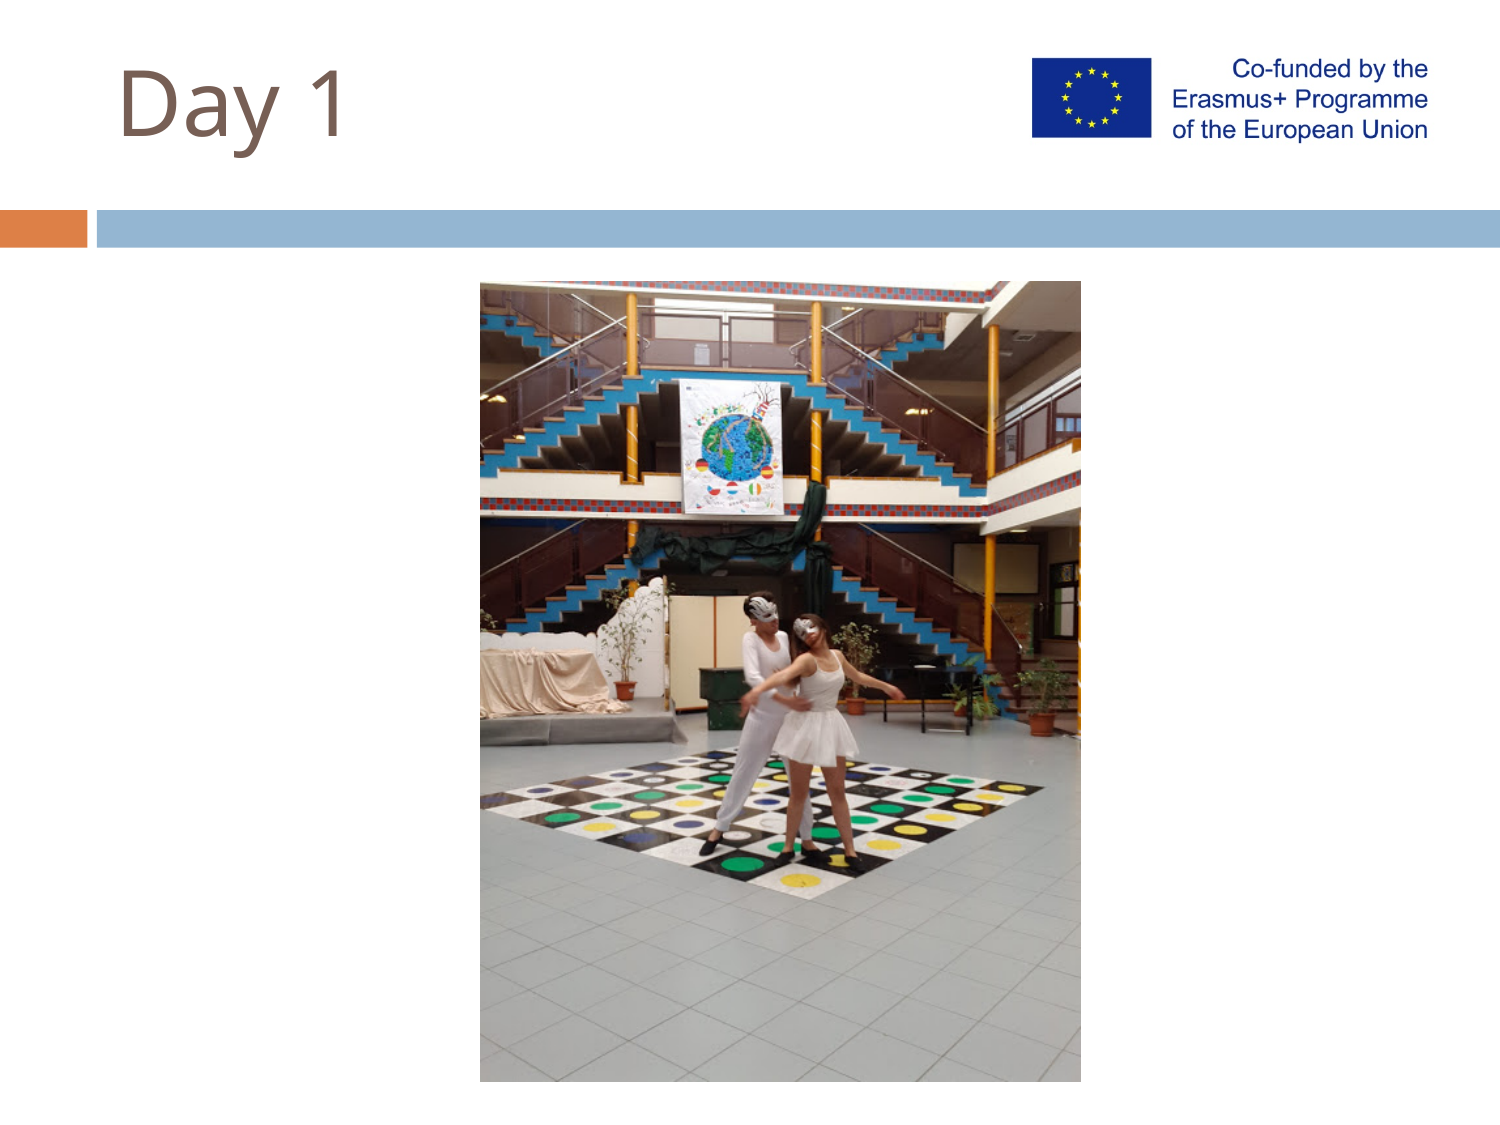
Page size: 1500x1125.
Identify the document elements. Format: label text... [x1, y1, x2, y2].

title Day 1 [100, 37, 1438, 200]
picture [1007, 35, 1448, 161]
picture [480, 281, 1081, 1082]
